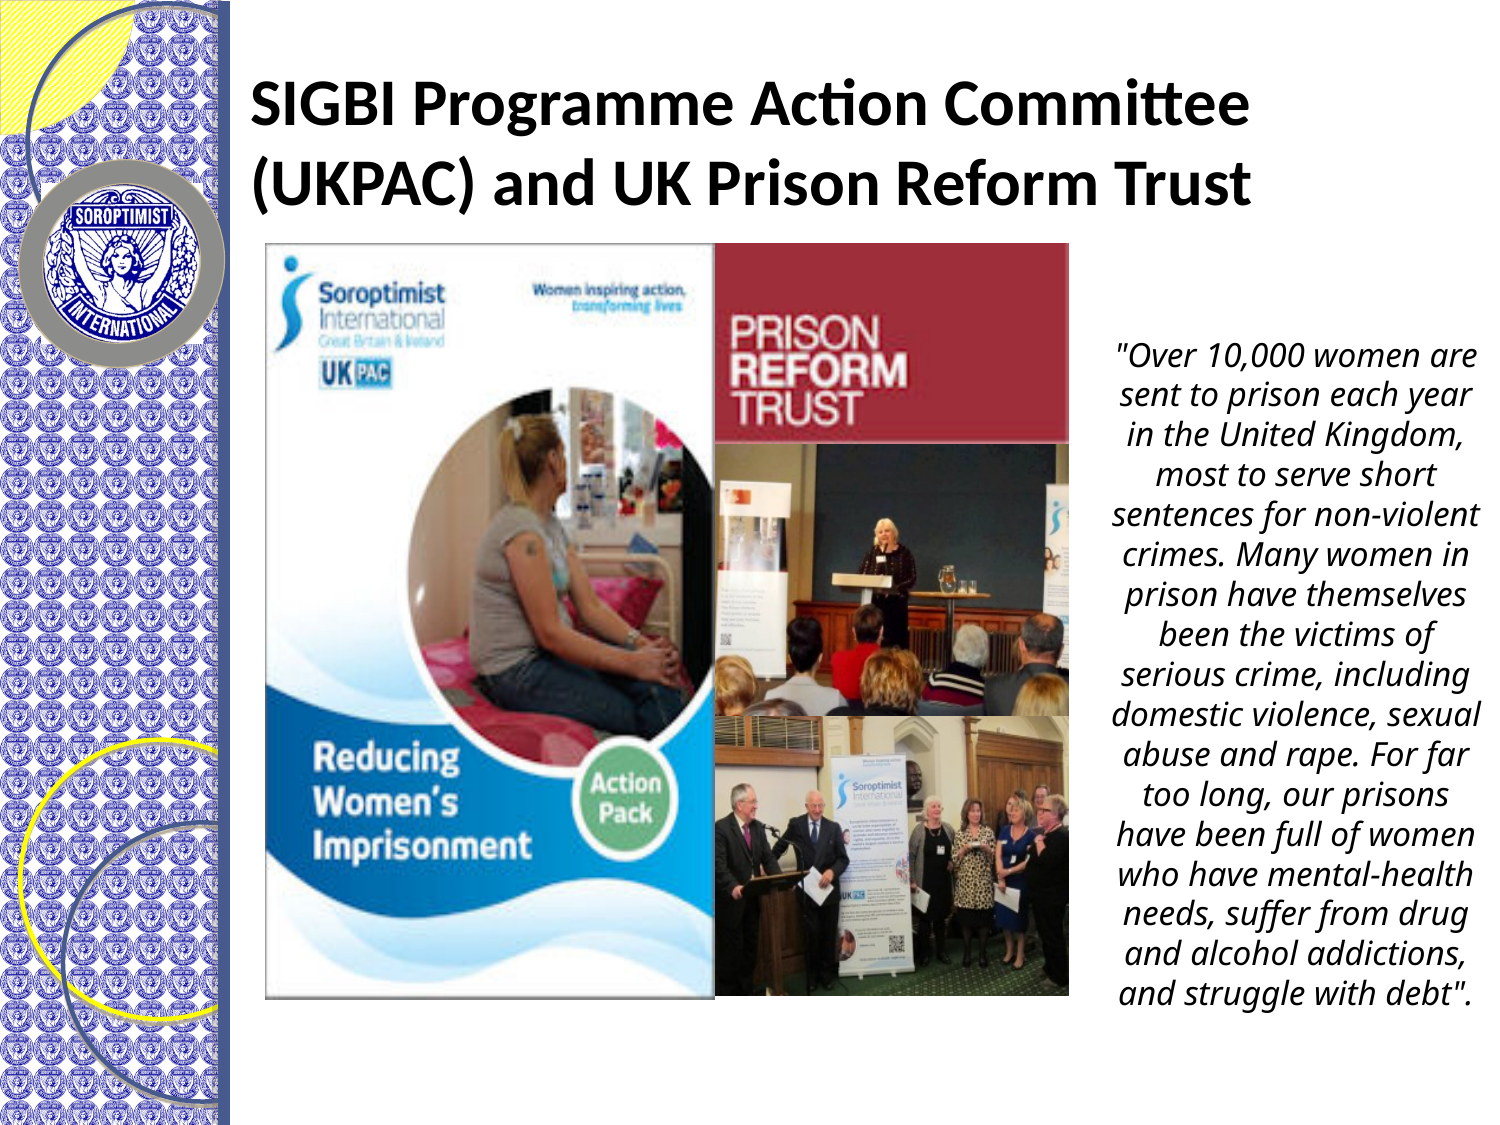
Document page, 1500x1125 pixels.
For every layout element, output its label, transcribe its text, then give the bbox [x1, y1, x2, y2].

text_box "Over 10,000 women are sent to prison each year in the United Kingdom, most to serve short sentences for non-violent crimes. Many women in prison have themselves been the victims of serious crime, including domestic violence, sexual abuse and rape. For far too long, our prisons have been full of women who have mental-health needs, suffer from drug and alcohol addictions, and struggle with debt". [1093, 326, 1500, 1020]
title SIGBI Programme Action Committee (UKPAC) and UK Prison Reform Trust [235, 45, 1466, 233]
picture [44, 187, 198, 342]
picture [136, 0, 212, 8]
picture [1, 1, 134, 134]
picture [32, 16, 133, 130]
picture [0, 134, 218, 1125]
picture [70, 996, 212, 1099]
picture [23, 747, 212, 972]
picture [31, 11, 212, 207]
picture [265, 243, 1069, 1000]
picture [66, 830, 212, 1016]
